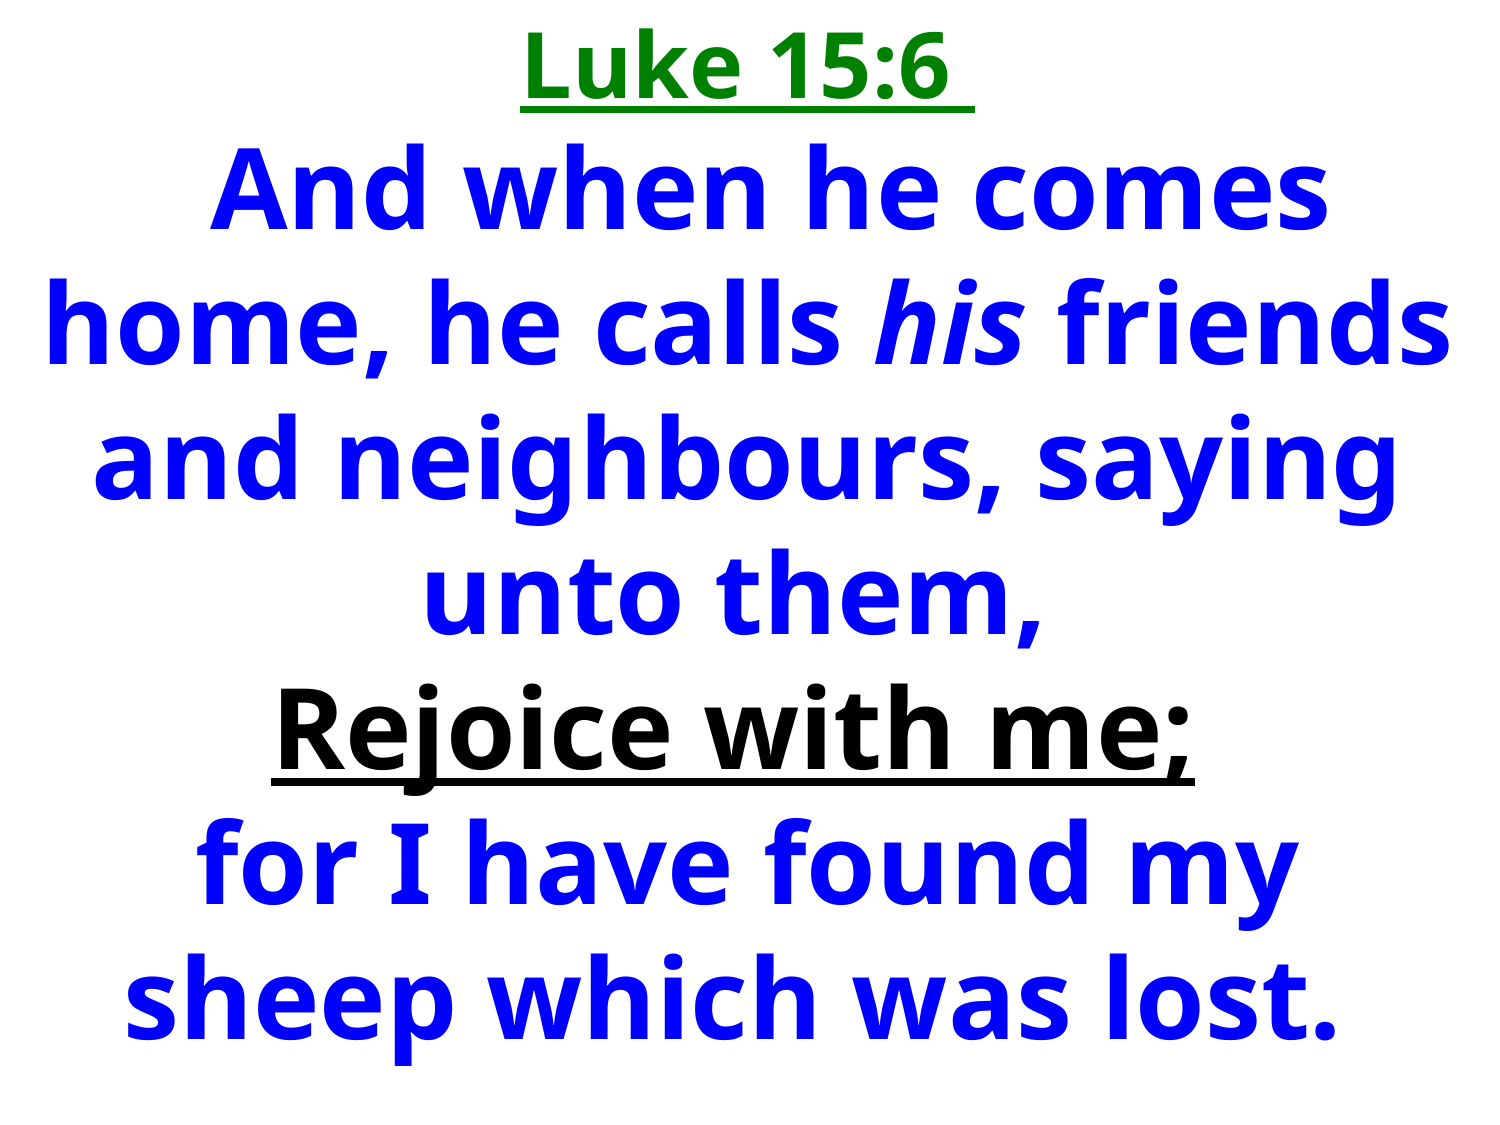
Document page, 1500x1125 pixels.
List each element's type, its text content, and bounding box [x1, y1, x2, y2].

text_box Luke 15:6 And when he comes home, he calls his friends and neighbours, saying unto them, Rejoice with me; for I have found my sheep which was lost. [0, 0, 1500, 1125]
